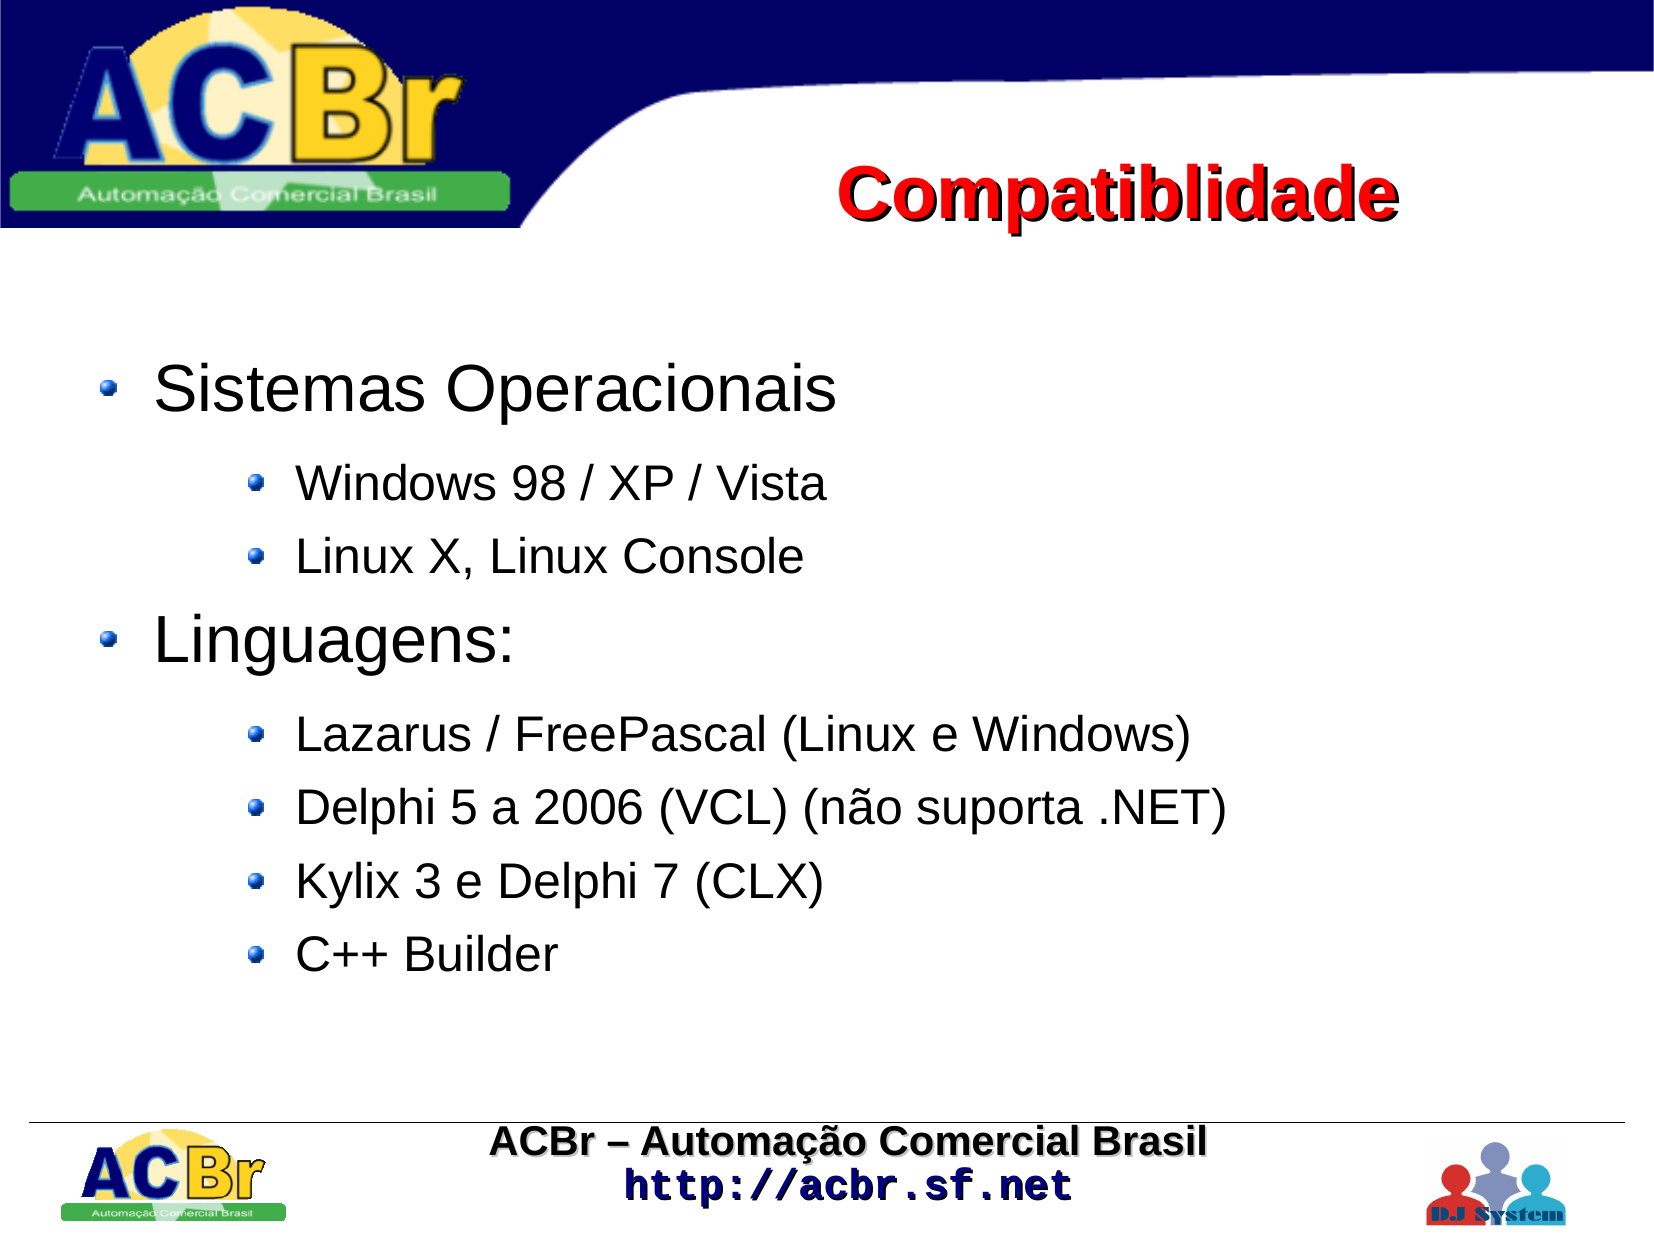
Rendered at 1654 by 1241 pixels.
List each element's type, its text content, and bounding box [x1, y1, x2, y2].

title Compatiblidade [604, 108, 1631, 277]
picture [59, 1127, 287, 1224]
list Sistemas Operacionais Windows 98 / XP / Vista Linux X, Linux Console Linguagens: Lazarus / FreePascal (Linux e Windows) Delphi 5 a 2006 (VCL) (não suporta .NET) Kylix 3 e Delphi 7 (CLX) C++ Builder [82, 350, 1571, 1094]
picture [0, 0, 1654, 228]
picture [1425, 1142, 1569, 1227]
